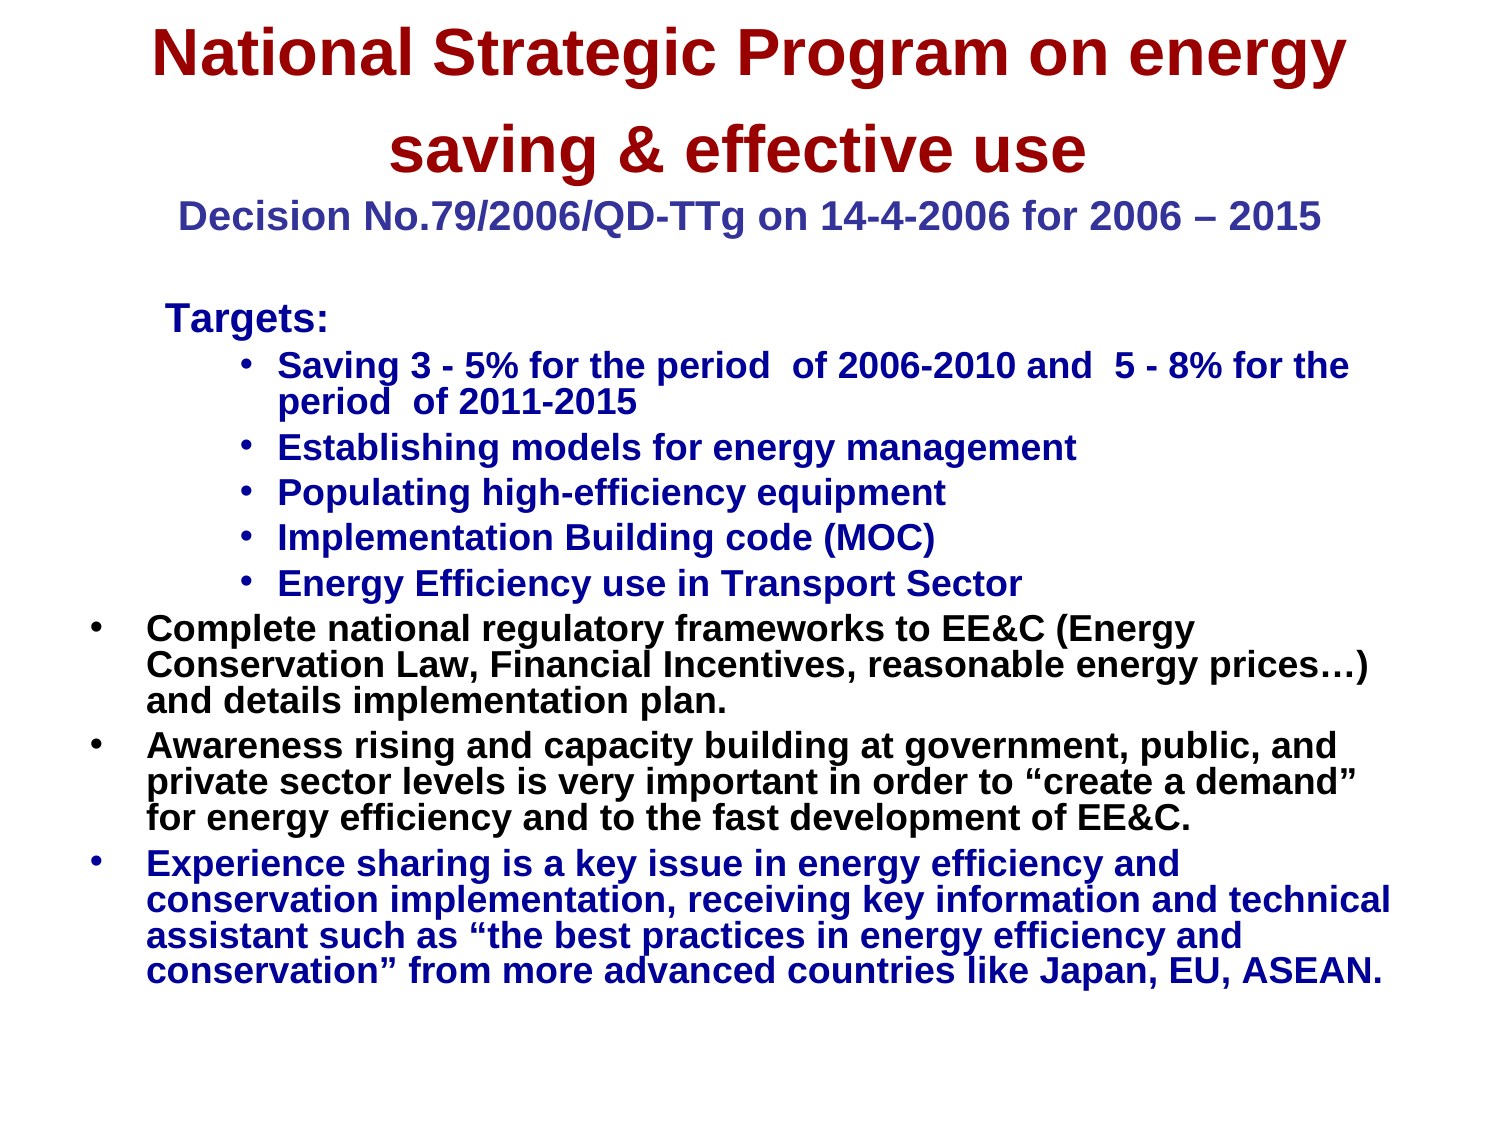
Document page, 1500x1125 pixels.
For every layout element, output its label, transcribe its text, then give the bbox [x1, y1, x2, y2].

title National Strategic Program on energy saving & effective use Decision No.79/2006/QD-TTg on 14-4-2006 for 2006 – 2015 [75, 45, 1426, 262]
list Targets: Saving 3 - 5% for the period of 2006-2010 and 5 - 8% for the period of 2011-2015 Establishing models for energy management Populating high-efficiency equipment Implementation Building code (MOC) Energy Efficiency use in Transport Sector Complete national regulatory frameworks to EE&C (Energy Conservation Law, Financial Incentives, reasonable energy prices…) and details implementation plan. Awareness rising and capacity building at government, public, and private sector levels is very important in order to “create a demand” for energy efficiency and to the fast development of EE&C. Experience sharing is a key issue in energy efficiency and conservation implementation, receiving key information and technical assistant such as “the best practices in energy efficiency and conservation” from more advanced countries like Japan, EU, ASEAN. [75, 262, 1426, 1005]
